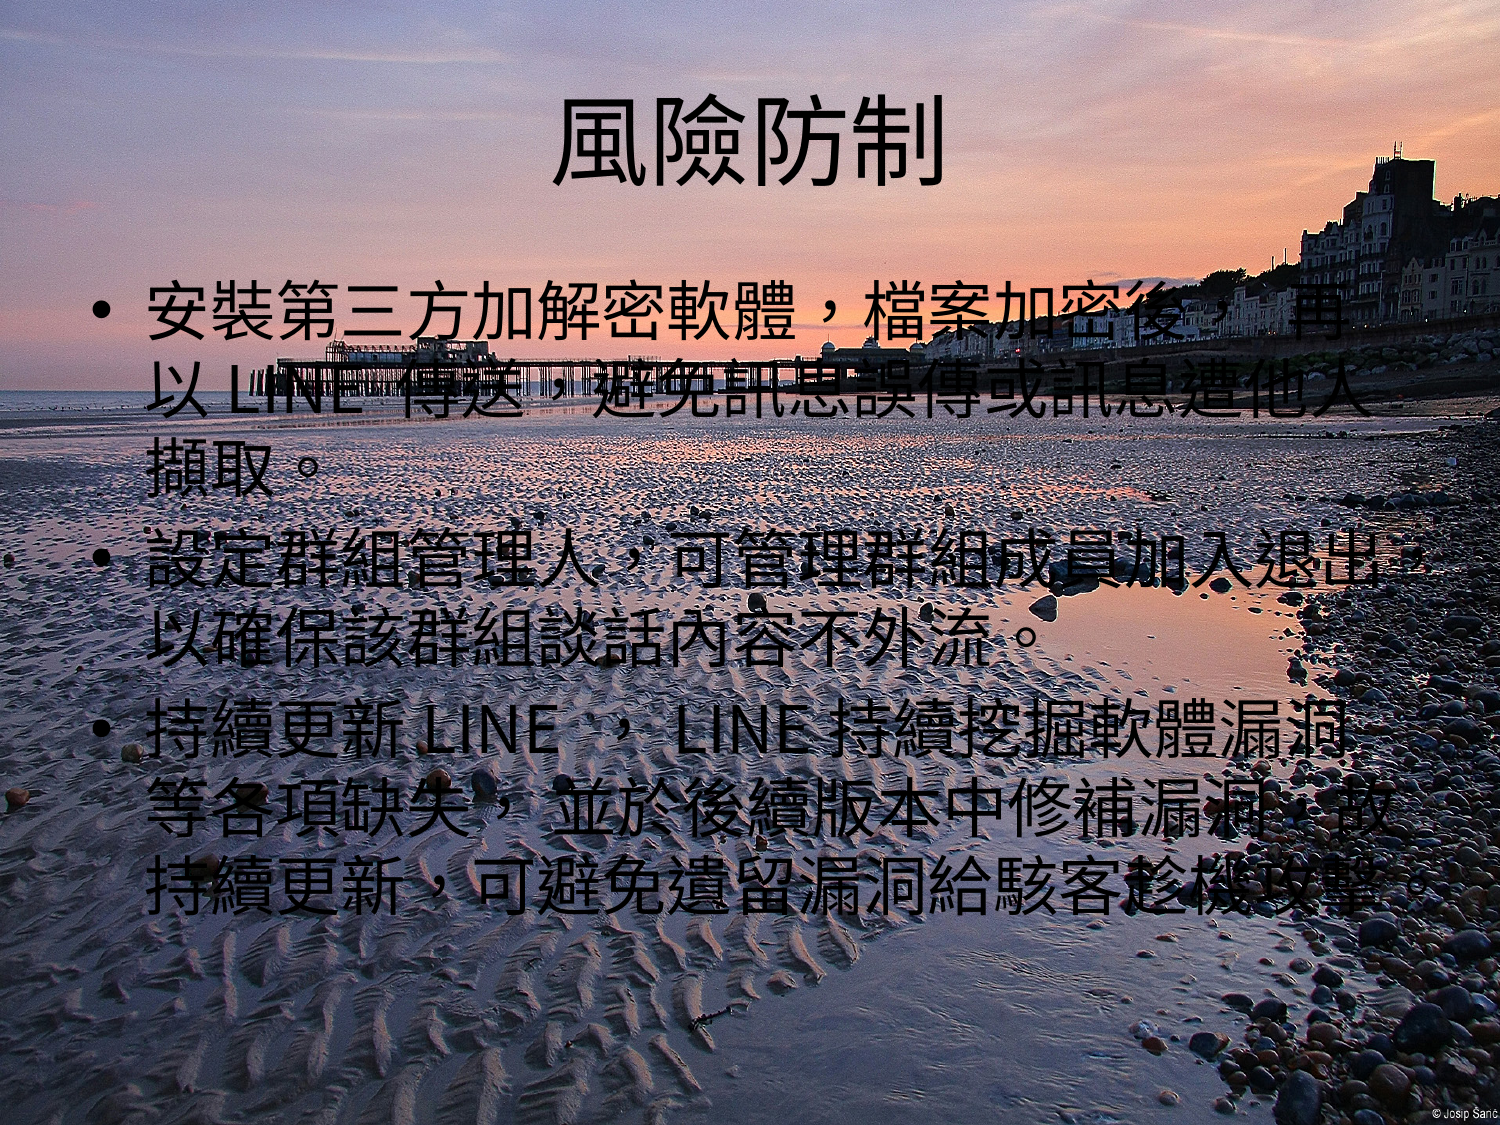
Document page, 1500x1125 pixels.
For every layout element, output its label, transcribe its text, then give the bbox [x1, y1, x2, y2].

picture [0, 0, 1500, 1125]
list 安裝第三方加解密軟體，檔案加密後， 再以LINE 傳送，避免訊息誤傳或訊息遭他人擷取。 設定群組管理人，可管理群組成員加入退出，以確保該群組談話內容不外流。 持續更新LINE ，LINE持續挖掘軟體漏洞等各項缺失， 並於後續版本中修補漏洞，故持續更新，可避免遺留漏洞給駭客趁機攻擊。 [75, 262, 1425, 1005]
title 風險防制 [75, 45, 1425, 233]
